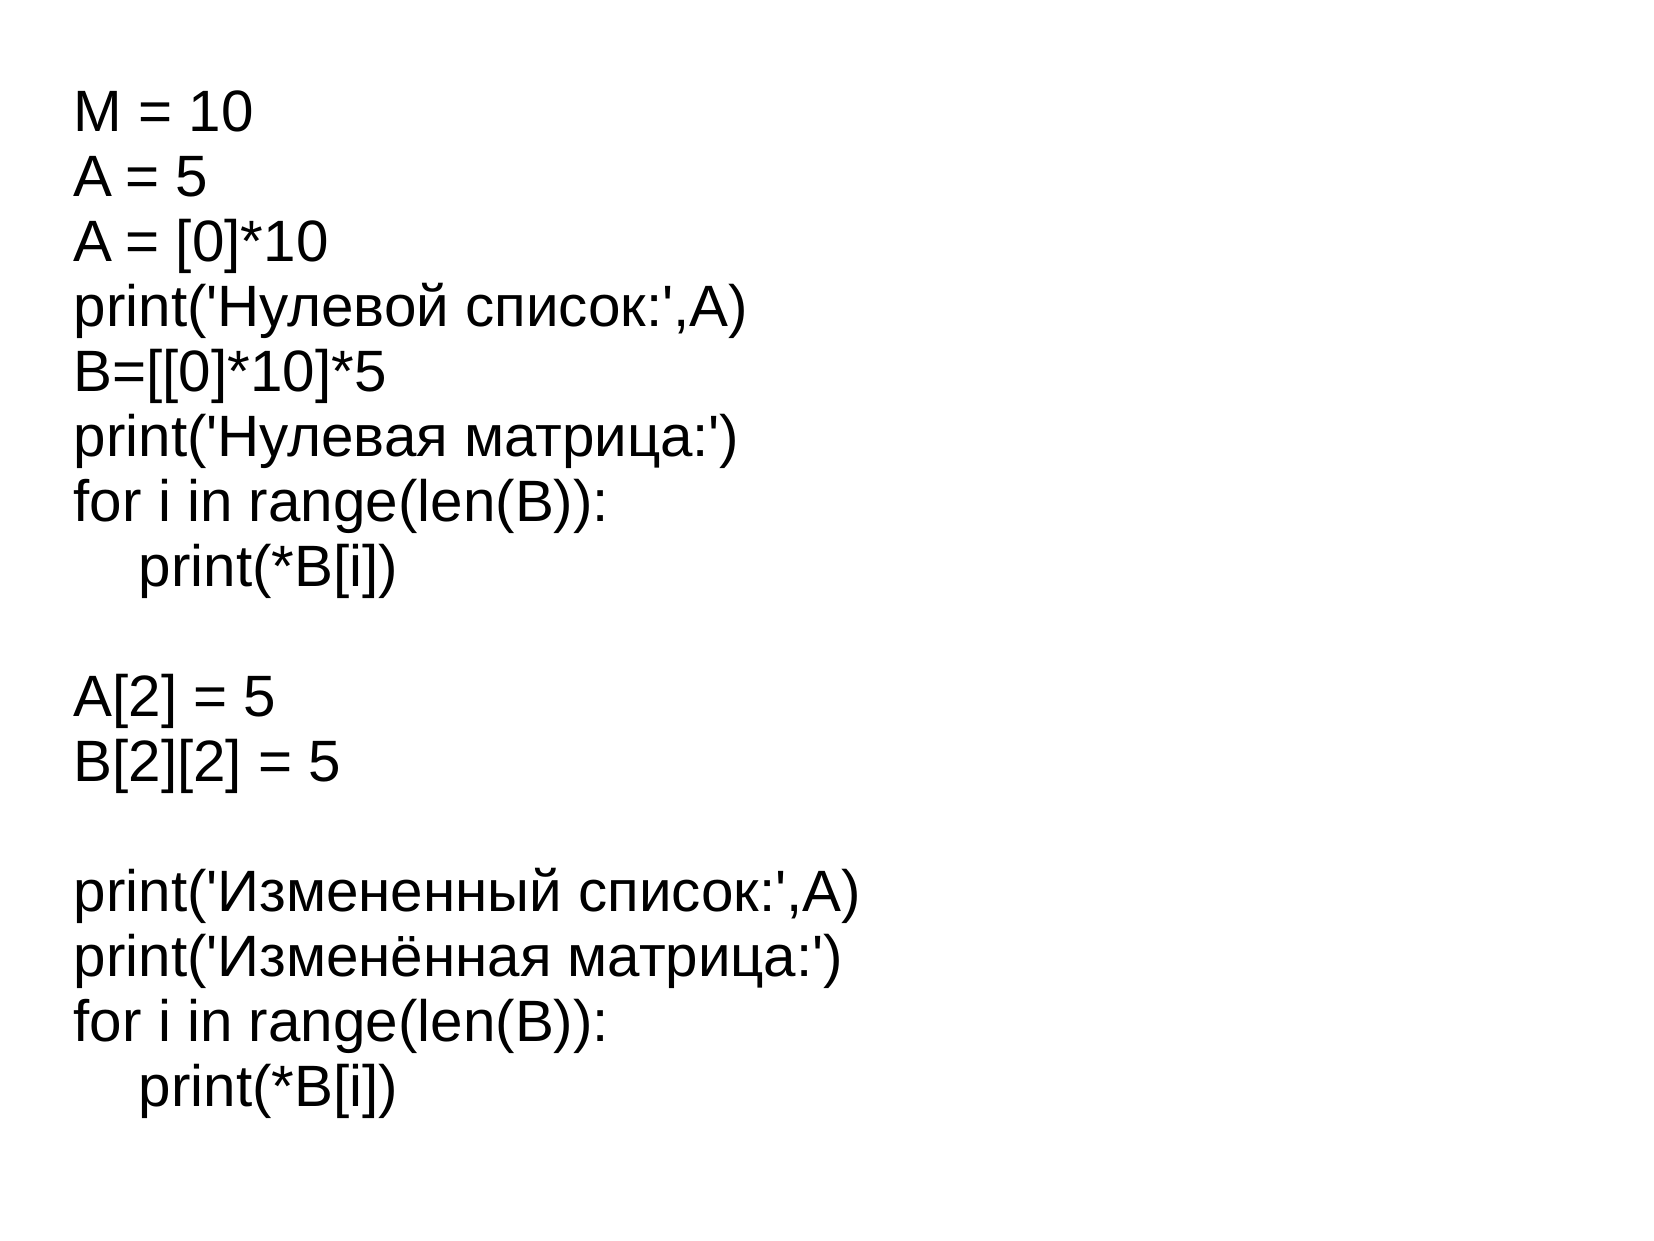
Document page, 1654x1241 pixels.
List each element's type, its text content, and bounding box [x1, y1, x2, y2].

text_box M = 10 A = 5 A = [0]*10 print('Нулевой список:',A) B=[[0]*10]*5 print('Нулевая матрица:') for i in range(len(B)): print(*B[i]) A[2] = 5 B[2][2] = 5 print('Измененный список:',A) print('Изменённая матрица:') for i in range(len(B)): print(*B[i]) [59, 70, 1276, 1123]
